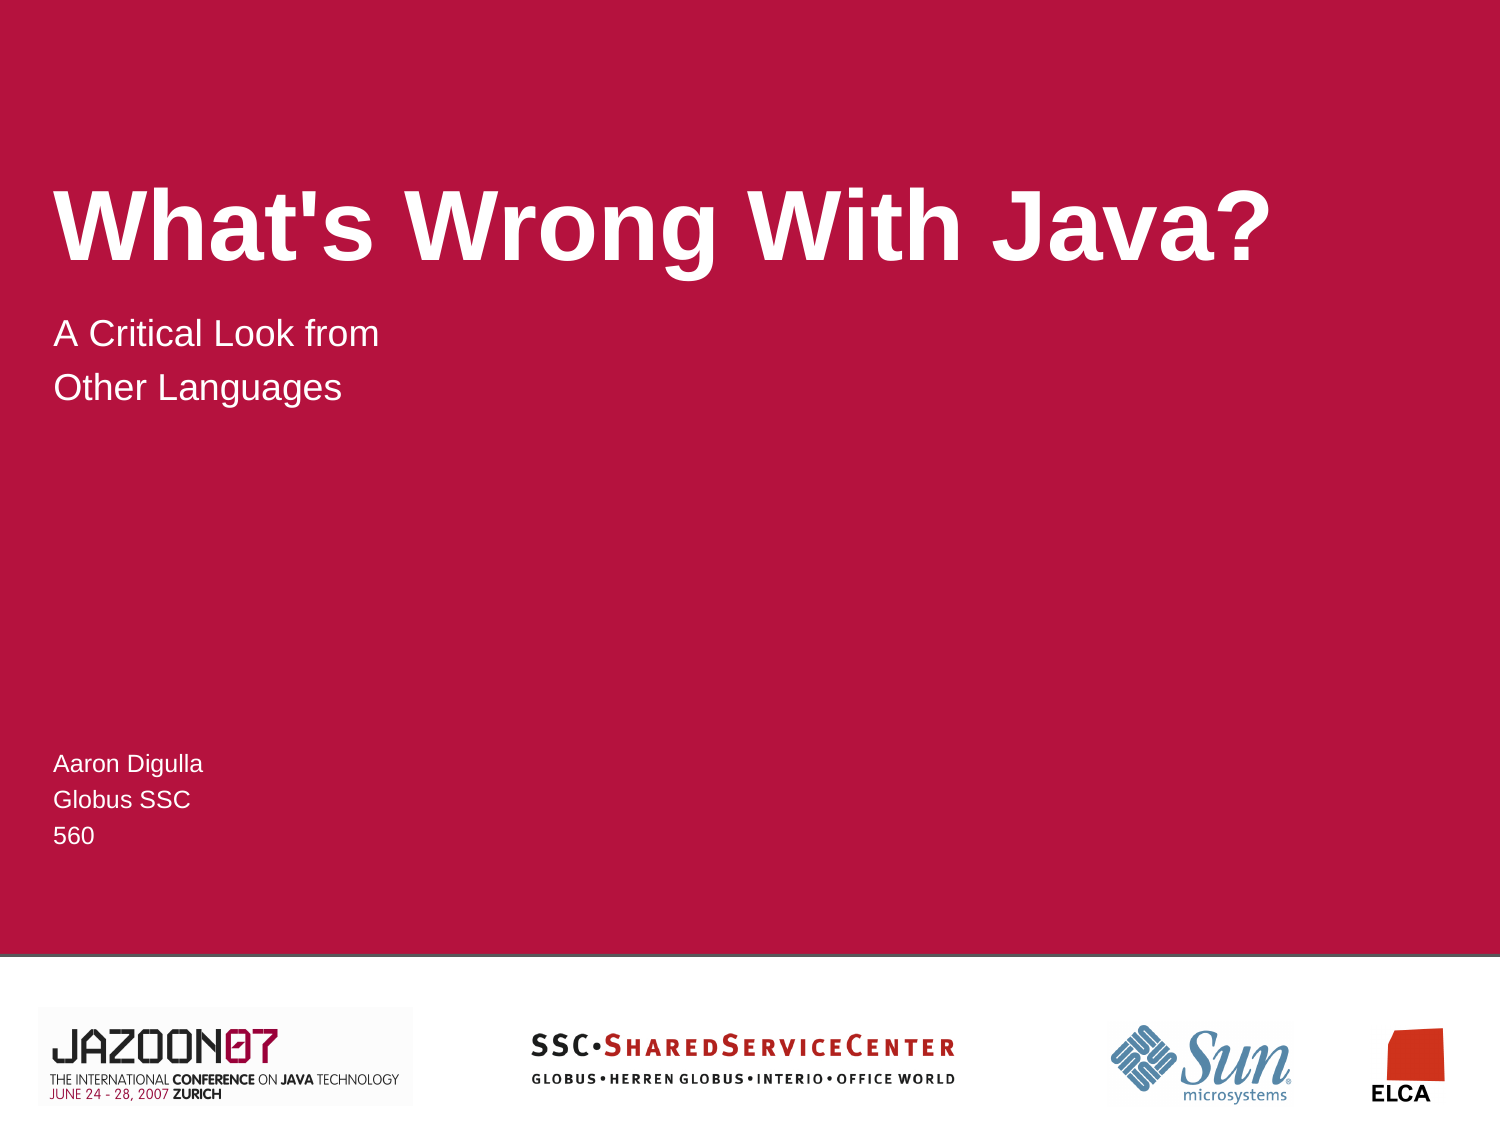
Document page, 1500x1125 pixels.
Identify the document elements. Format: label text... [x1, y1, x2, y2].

picture [1107, 1021, 1294, 1107]
title What's Wrong With Java? [53, 188, 1447, 320]
picture [531, 1033, 955, 1084]
subtitle A Critical Look from Other Languages [53, 312, 1434, 563]
text_box Aaron Digulla Globus SSC 560 [53, 749, 1447, 850]
picture [1370, 1025, 1446, 1105]
picture [38, 1007, 413, 1106]
